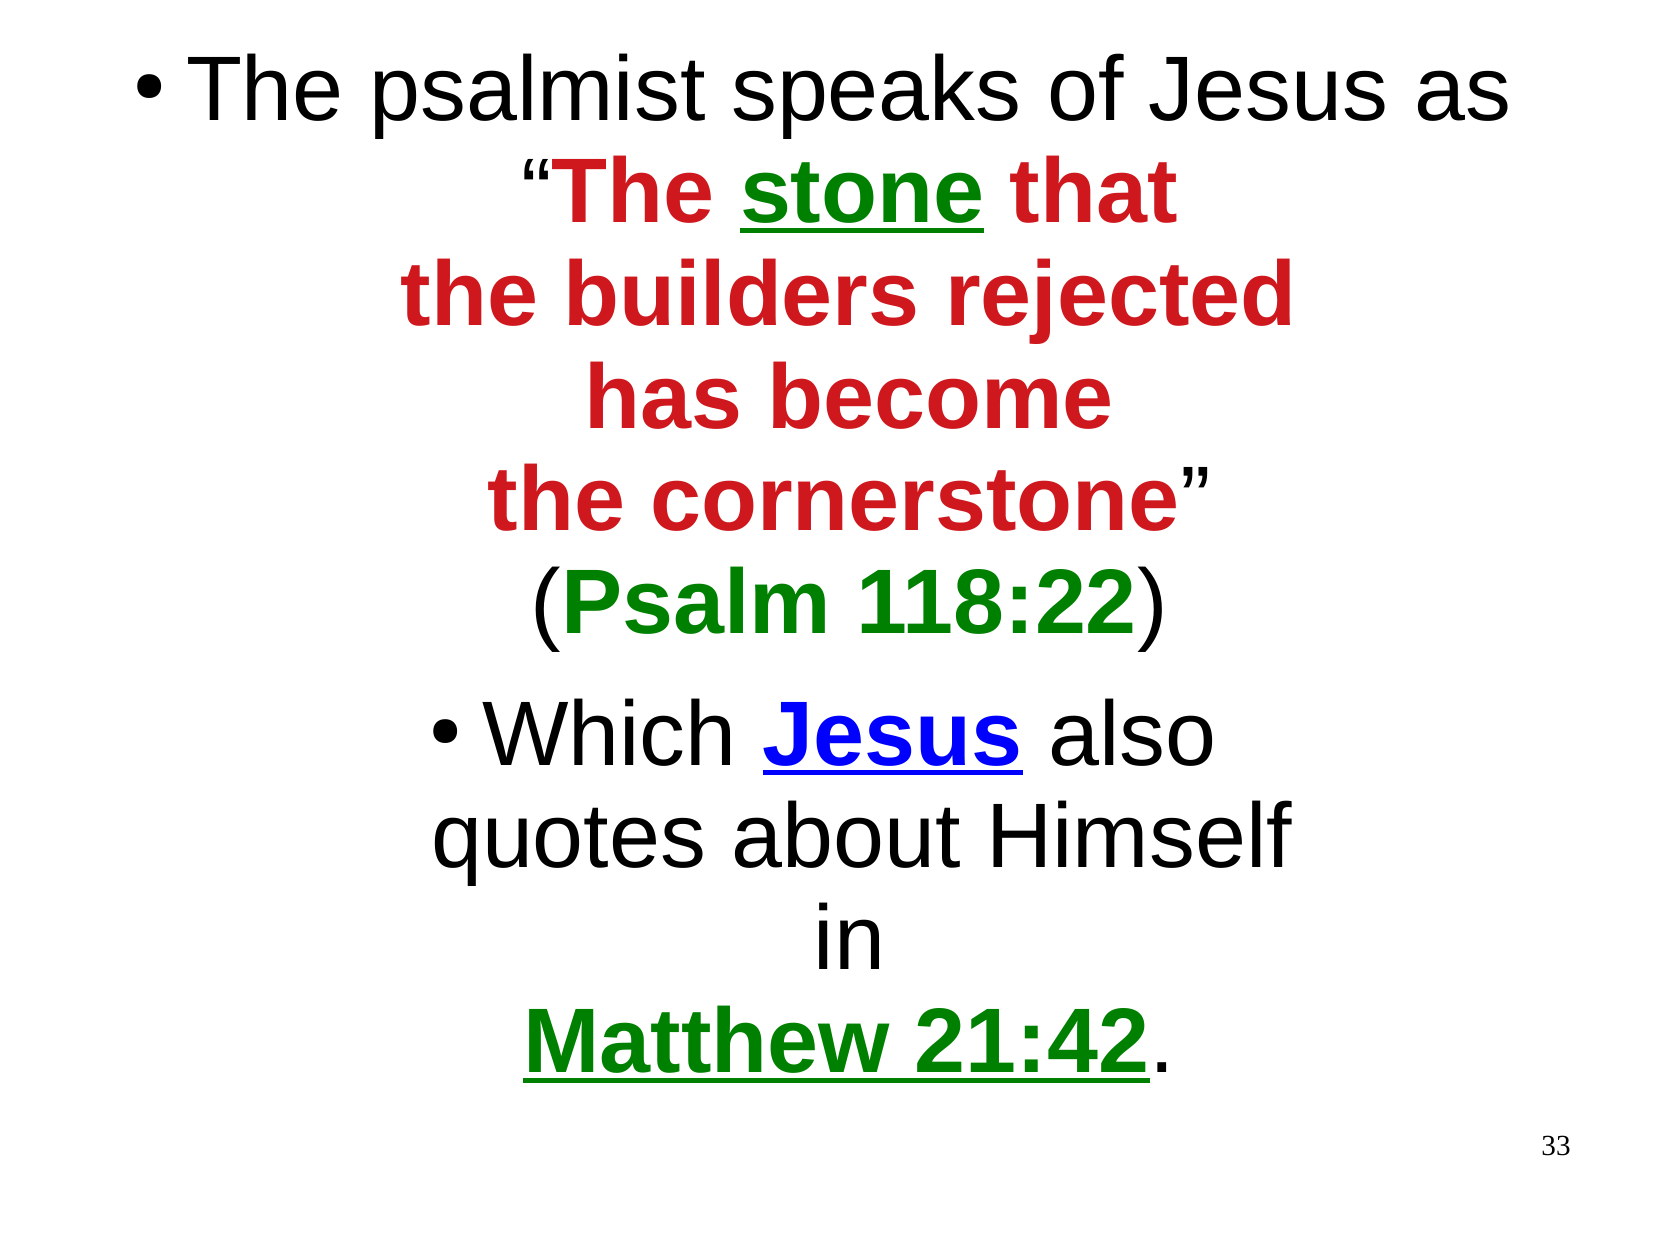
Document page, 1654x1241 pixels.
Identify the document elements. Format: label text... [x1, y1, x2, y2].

list The psalmist speaks of Jesus as “The stone that the builders rejected has become the cornerstone” (Psalm 118:22) Which Jesus also quotes about Himself in Matthew 21:42. [82, 37, 1571, 1109]
